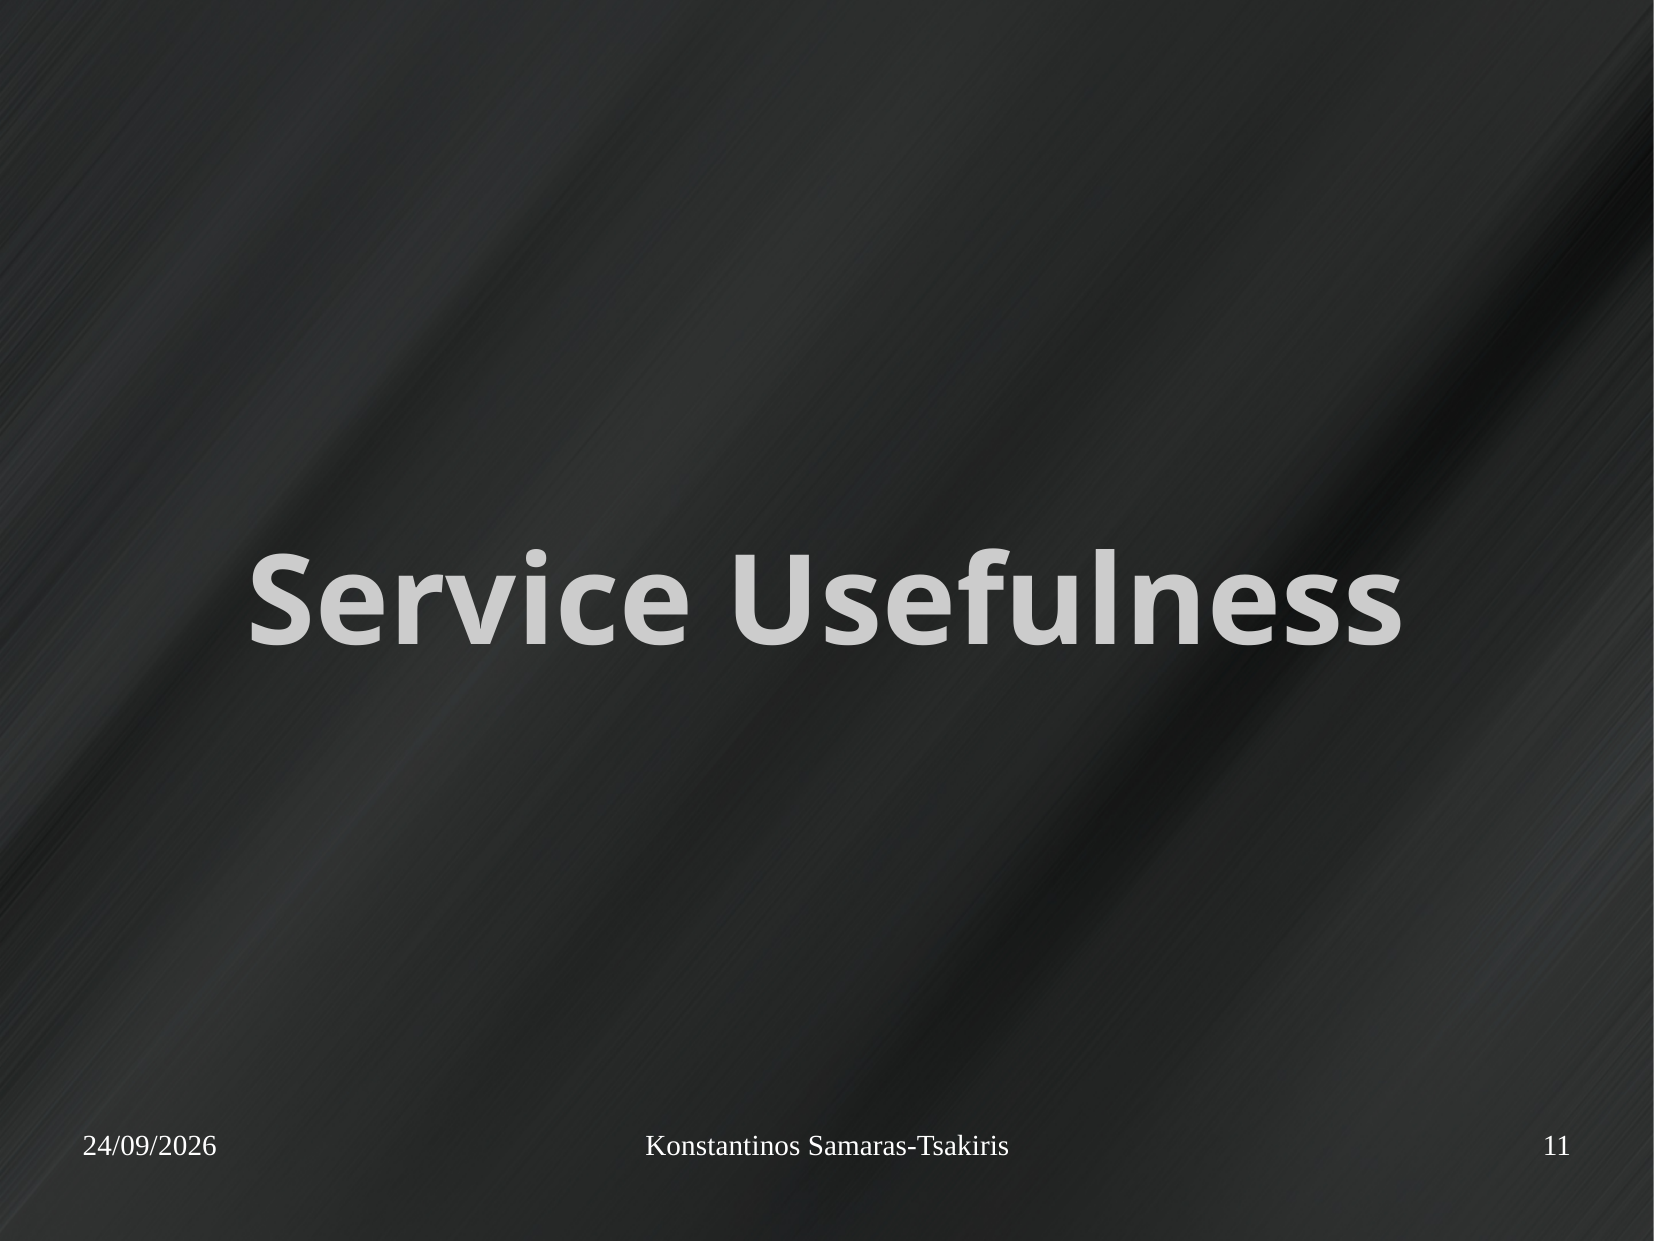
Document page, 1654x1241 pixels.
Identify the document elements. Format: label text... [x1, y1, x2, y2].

title Service Usefulness [82, 492, 1571, 700]
picture [0, 0, 1654, 1241]
